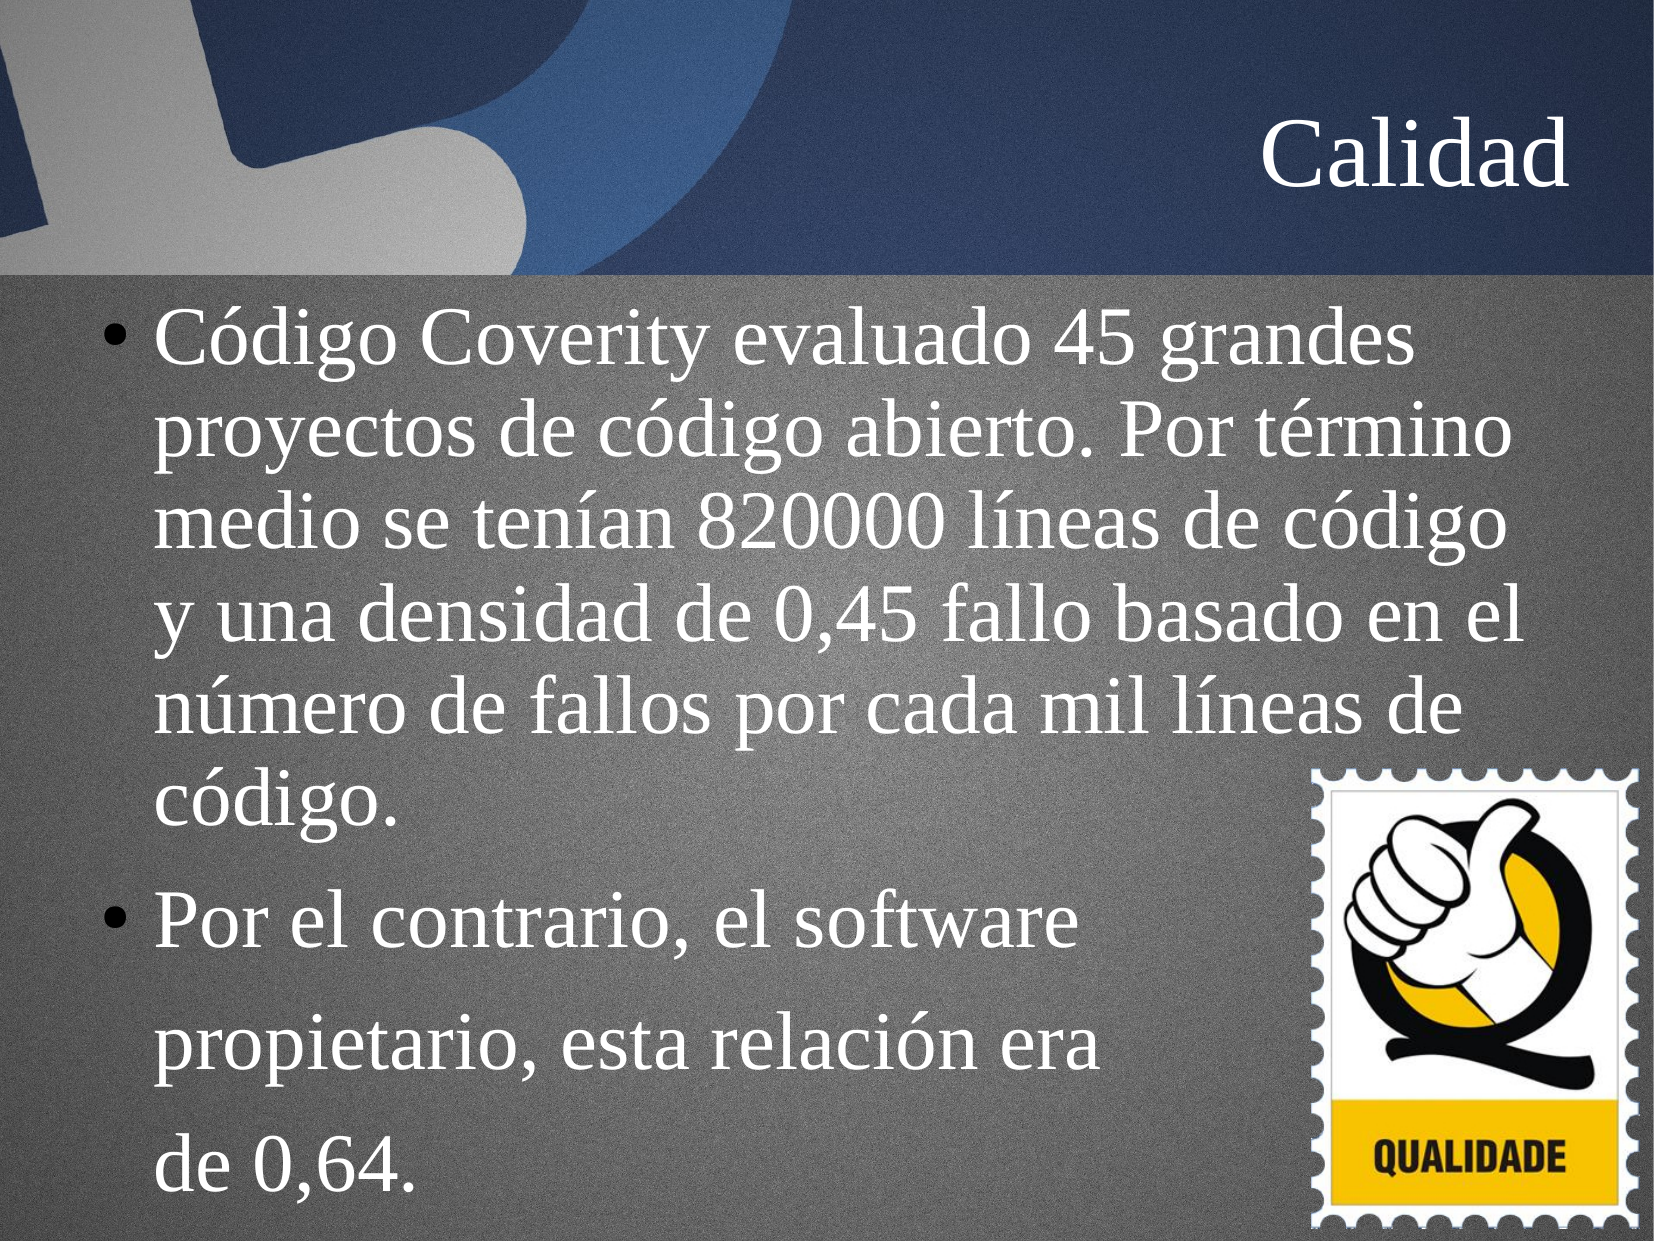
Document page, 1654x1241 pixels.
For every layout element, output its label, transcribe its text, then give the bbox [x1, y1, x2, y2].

picture [0, 0, 1654, 1241]
list Código Coverity evaluado 45 grandes proyectos de código abierto. Por término medio se tenían 820000 líneas de código y una densidad de 0,45 fallo basado en el número de fallos por cada mil líneas de código. Por el contrario, el software propietario, esta relación era de 0,64. [82, 290, 1571, 1211]
title Calidad [82, 49, 1571, 257]
